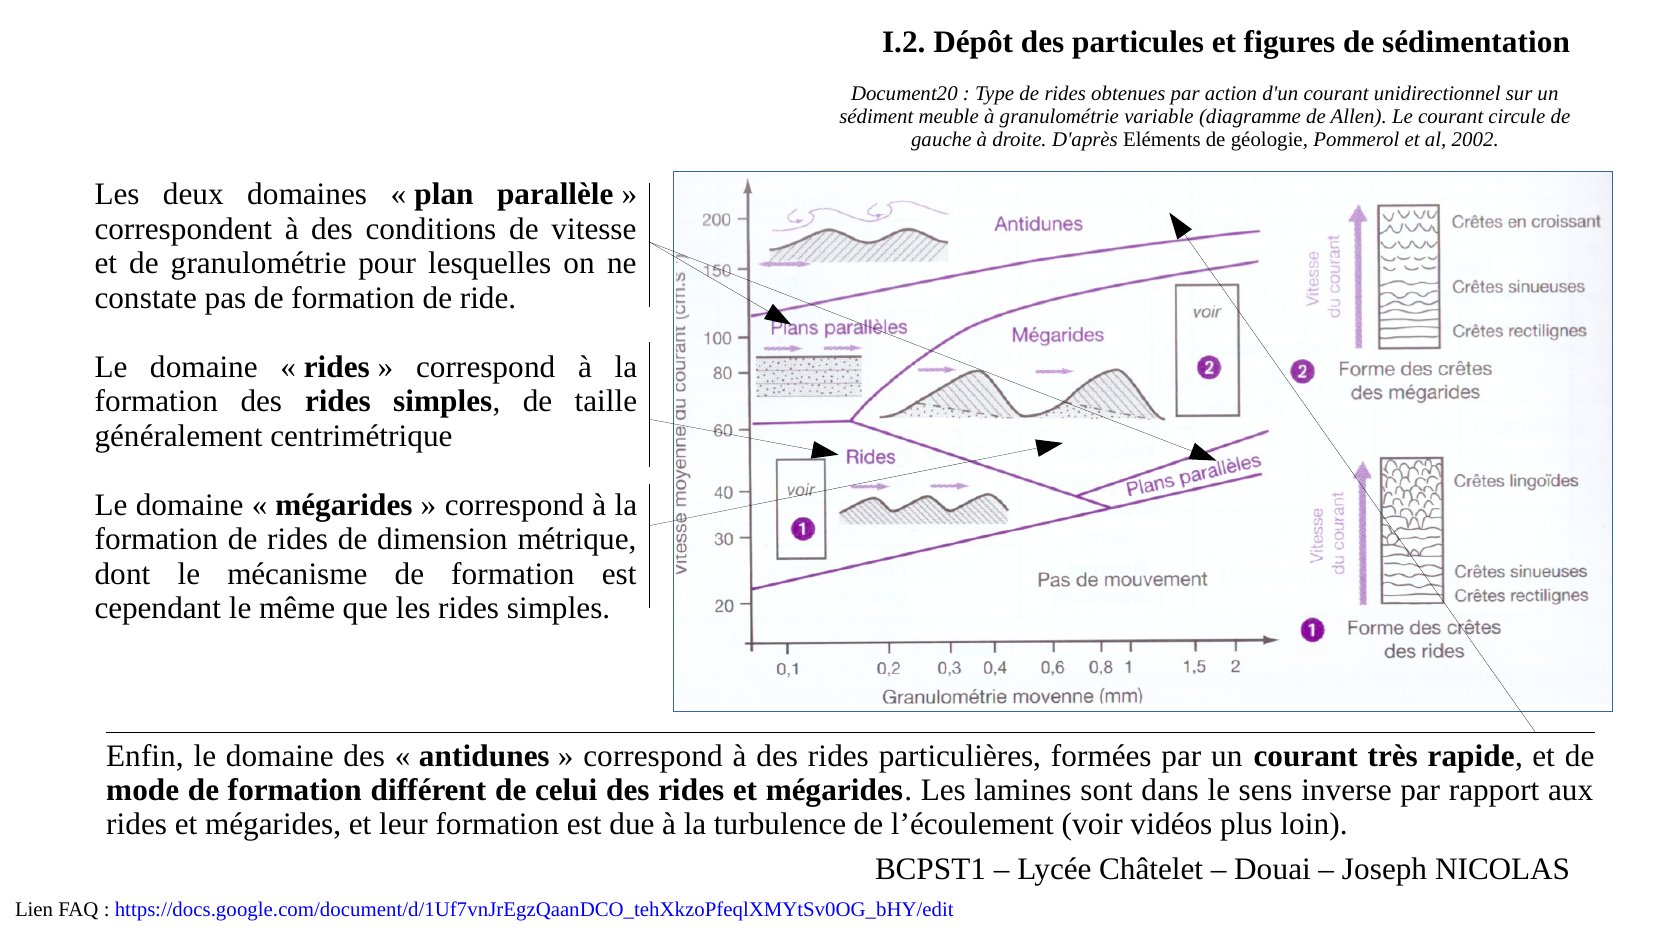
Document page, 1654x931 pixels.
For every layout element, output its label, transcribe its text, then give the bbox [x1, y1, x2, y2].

text_box Document20 : Type de rides obtenues par action d'un courant unidirectionnel sur un sédiment meuble à granulométrie variable (diagramme de Allen). Le courant circule de gauche à droite. D'après Eléments de géologie, Pommerol et al, 2002. [826, 58, 1584, 166]
text_box I.2. Dépôt des particules et figures de sédimentation [637, 5, 1571, 78]
text_box Lien FAQ : https://docs.google.com/document/d/1Uf7vnJrEgzQaanDCO_tehXkzoPfeqlXMYtSv0OG_bHY/edit [0, 897, 106, 931]
picture [673, 171, 1613, 712]
text_box Enfin, le domaine des « antidunes » correspond à des rides particulières, formées par un courant très rapide, et de mode de formation différent de celui des rides et mégarides. Les lamines sont dans le sens inverse par rapport aux rides et mégarides, et leur formation est due à la turbulence de l’écoulement (voir vidéos plus loin). [106, 738, 1595, 931]
text_box Les deux domaines « plan parallèle » correspondent à des conditions de vitesse et de granulométrie pour lesquelles on ne constate pas de formation de ride. Le domaine « rides » correspond à la formation des rides simples, de taille généralement centrimétrique Le domaine « mégarides » correspond à la formation de rides de dimension métrique, dont le mécanisme de formation est cependant le même que les rides simples. [94, 177, 638, 695]
